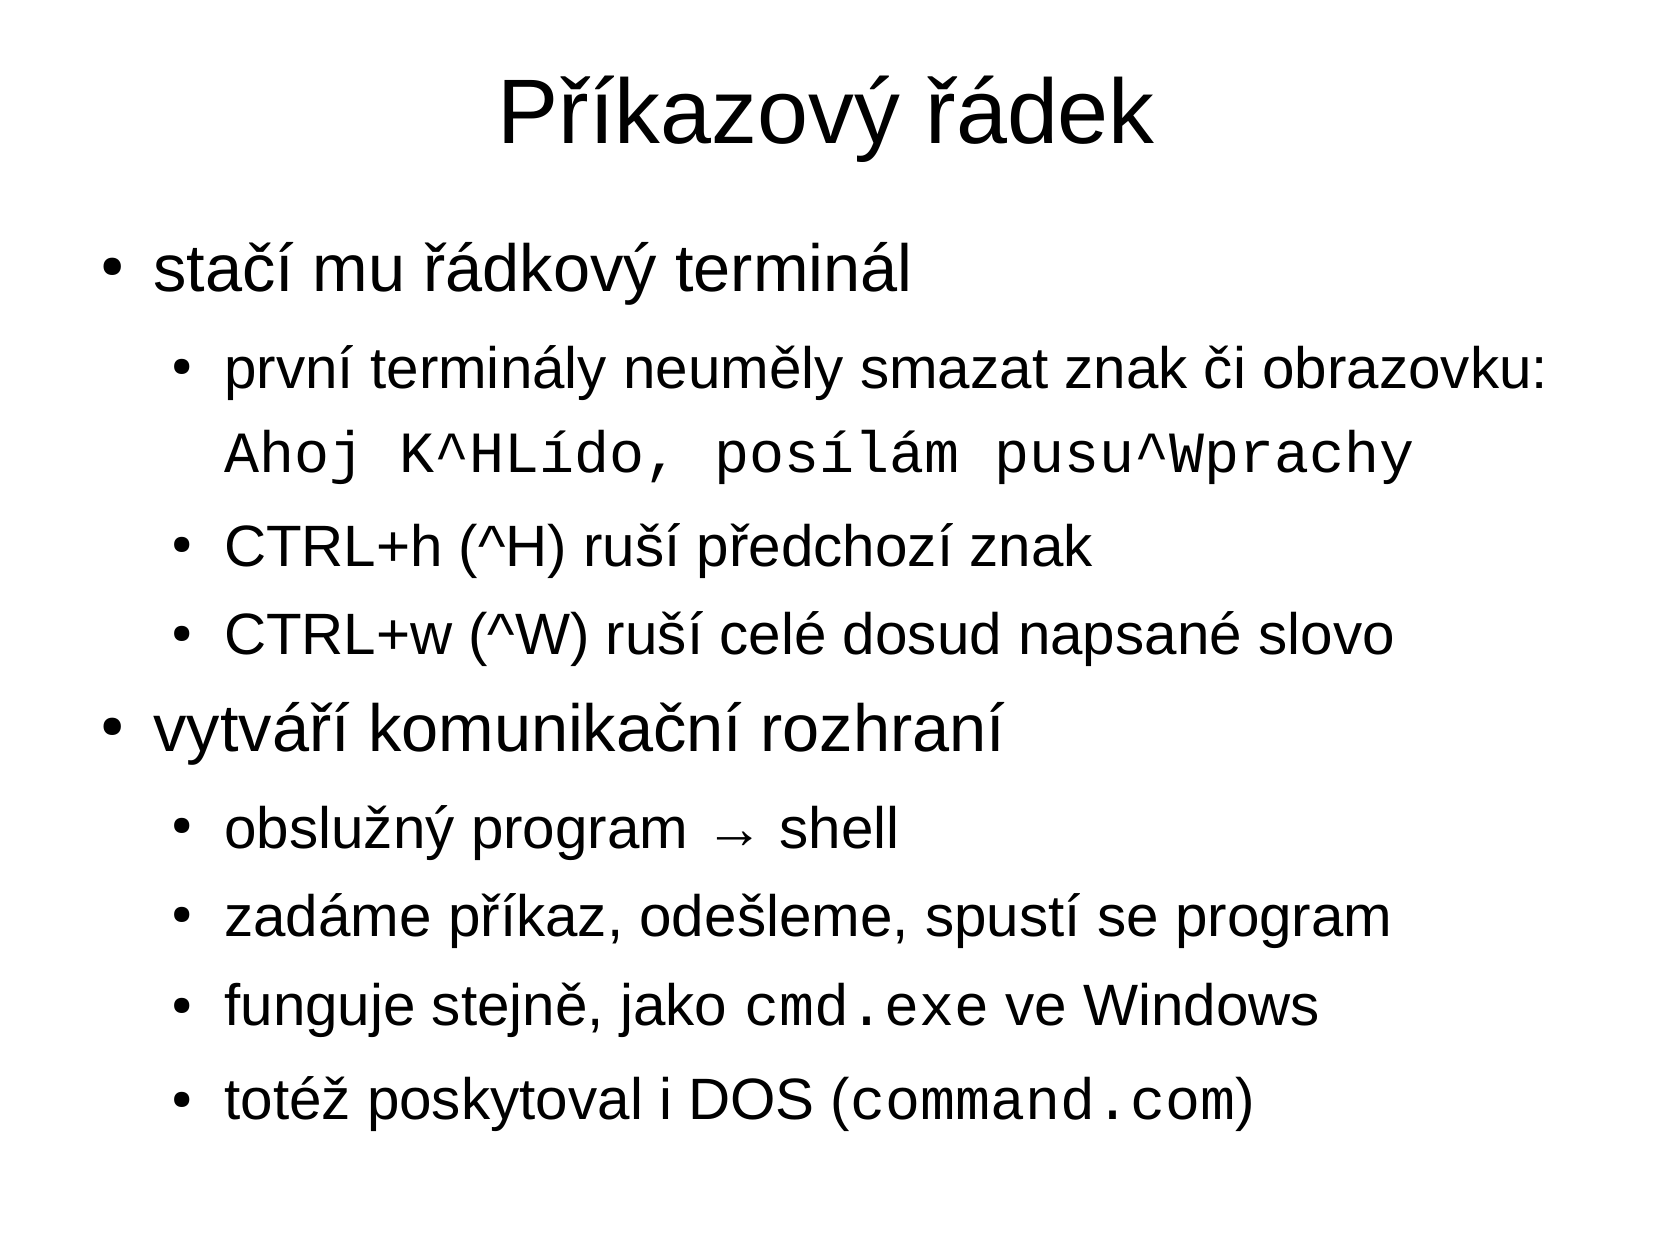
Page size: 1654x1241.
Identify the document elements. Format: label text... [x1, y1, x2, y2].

list stačí mu řádkový terminál první terminály neuměly smazat znak či obrazovku: Ahoj K^HLído, posílám pusu^Wprachy CTRL+h (^H) ruší předchozí znak CTRL+w (^W) ruší celé dosud napsané slovo vytváří komunikační rozhraní obslužný program → shell zadáme příkaz, odešleme, spustí se program funguje stejně, jako cmd.exe ve Windows totéž poskytoval i DOS (command.com) [82, 231, 1571, 1129]
title Příkazový řádek [82, 15, 1571, 208]
